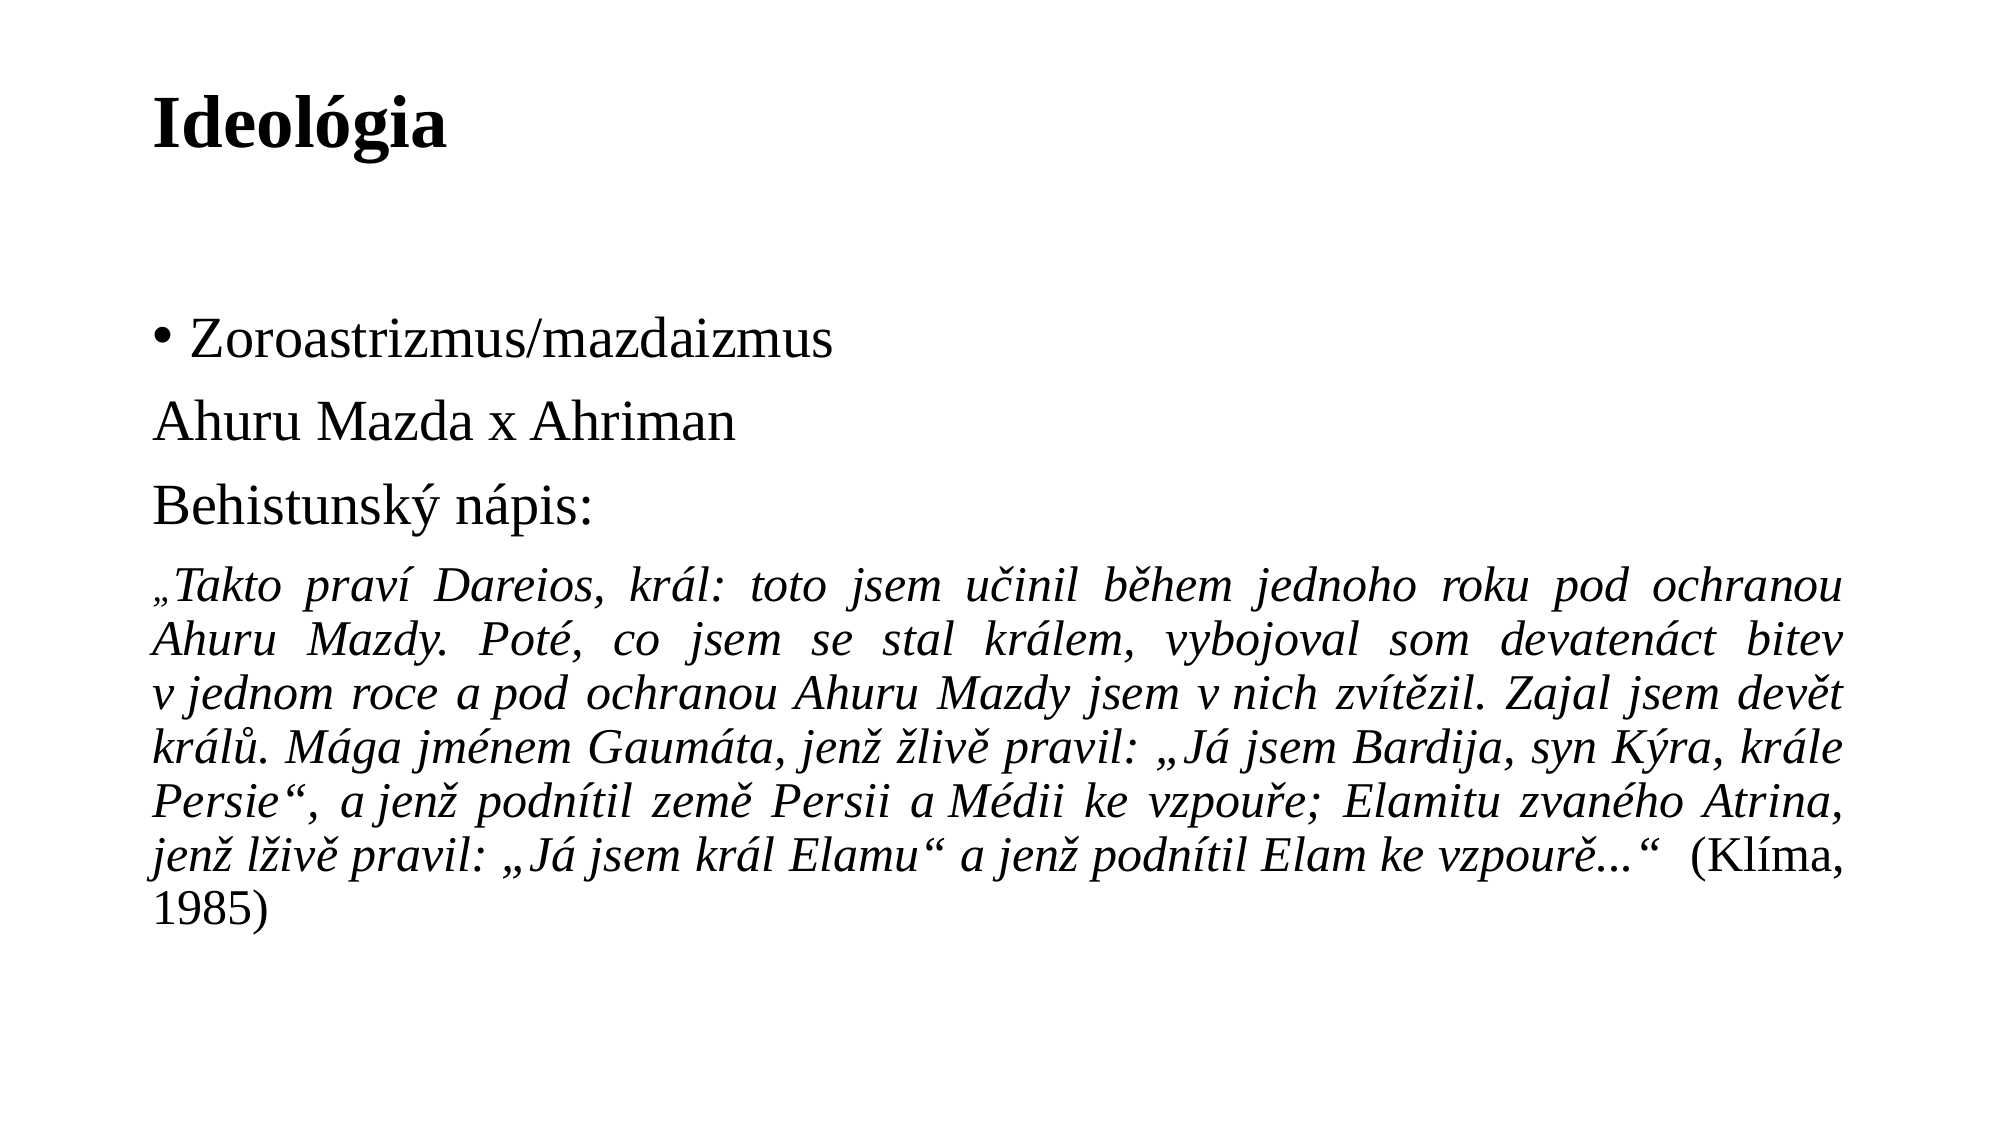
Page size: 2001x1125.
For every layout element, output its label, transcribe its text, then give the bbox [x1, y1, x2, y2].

title Ideológia [137, 59, 1863, 278]
list Zoroastrizmus/mazdaizmus Ahuru Mazda x Ahriman Behistunský nápis: „Takto praví Dareios, král: toto jsem učinil během jednoho roku pod ochranou Ahuru Mazdy. Poté, co jsem se stal králem, vybojoval som devatenáct bitev v jednom roce a pod ochranou Ahuru Mazdy jsem v nich zvítězil. Zajal jsem devět králů. Mága jménem Gaumáta, jenž žlivě pravil: „Já jsem Bardija, syn Kýra, krále Persie“, a jenž podnítil země Persii a Médii ke vzpouře; Elamitu zvaného Atrina, jenž lživě pravil: „Já jsem král Elamu“ a jenž podnítil Elam ke vzpourě...“ (Klíma, 1985) [137, 299, 1863, 1014]
